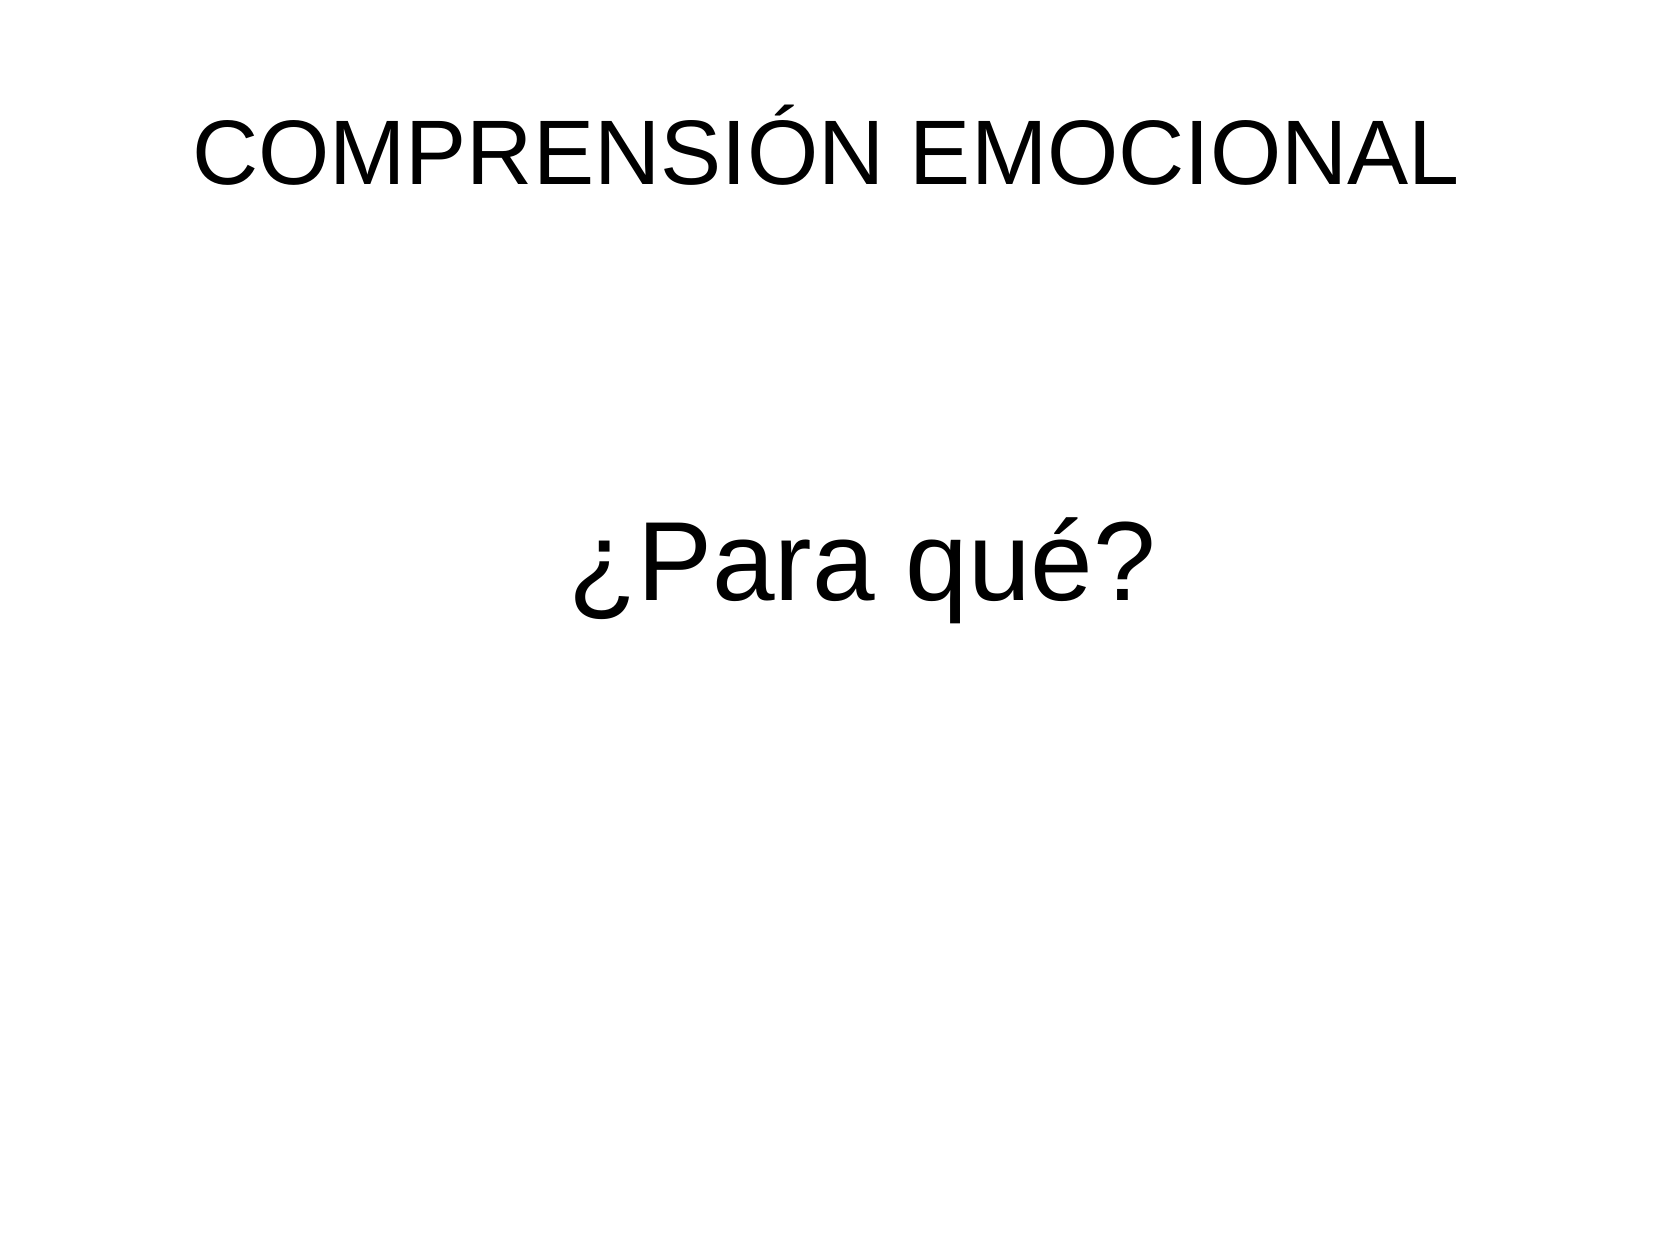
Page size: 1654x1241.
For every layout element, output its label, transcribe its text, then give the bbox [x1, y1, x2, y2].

list ¿Para qué? [82, 290, 1571, 1109]
title COMPRENSIÓN EMOCIONAL [82, 49, 1571, 257]
